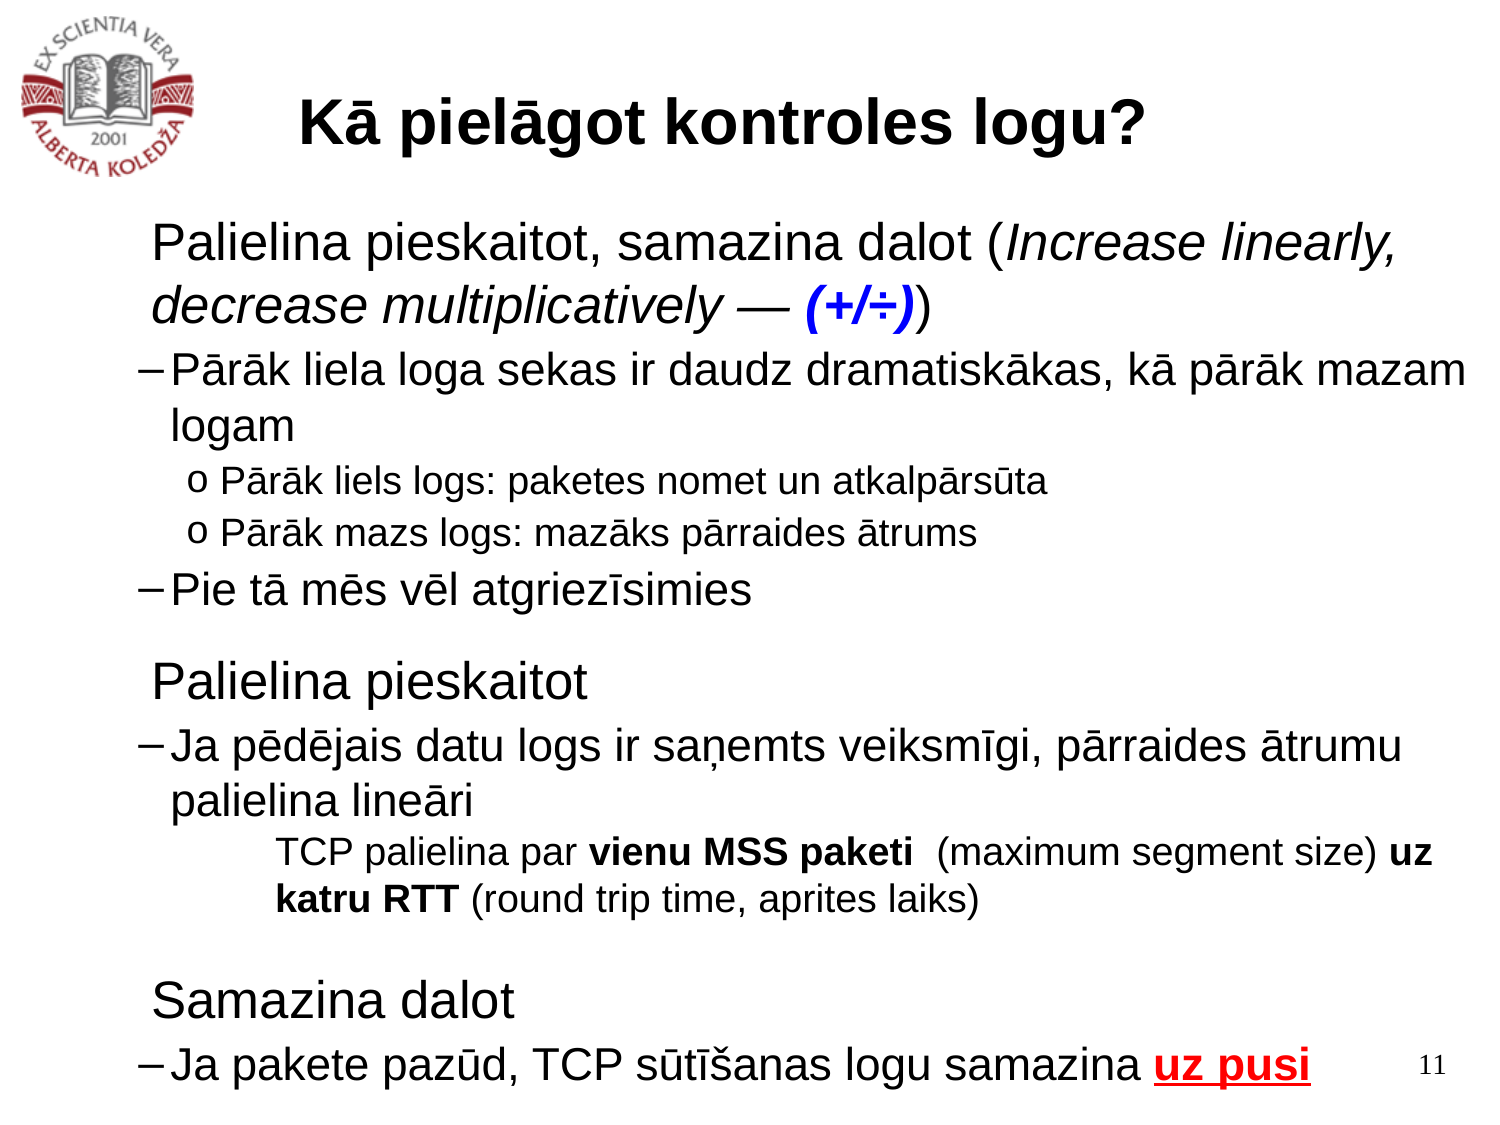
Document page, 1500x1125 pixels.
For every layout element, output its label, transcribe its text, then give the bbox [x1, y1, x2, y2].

title Kā pielāgot kontroles logu? [50, 62, 1374, 175]
picture [21, 16, 194, 177]
list Palielina pieskaitot, samazina dalot (Increase linearly, decrease multiplicatively — (+/÷)) Pārāk liela loga sekas ir daudz dramatiskākas, kā pārāk mazam logam Pārāk liels logs: paketes nomet un atkalpārsūta Pārāk mazs logs: mazāks pārraides ātrums Pie tā mēs vēl atgriezīsimies Palielina pieskaitot Ja pēdējais datu logs ir saņemts veiksmīgi, pārraides ātrumu palielina lineāri TCP palielina par vienu MSS paketi (maximum segment size) uz katru RTT (round trip time, aprites laiks) Samazina dalot Ja pakete pazūd, TCP sūtīšanas logu samazina uz pusi [75, 200, 1500, 1101]
